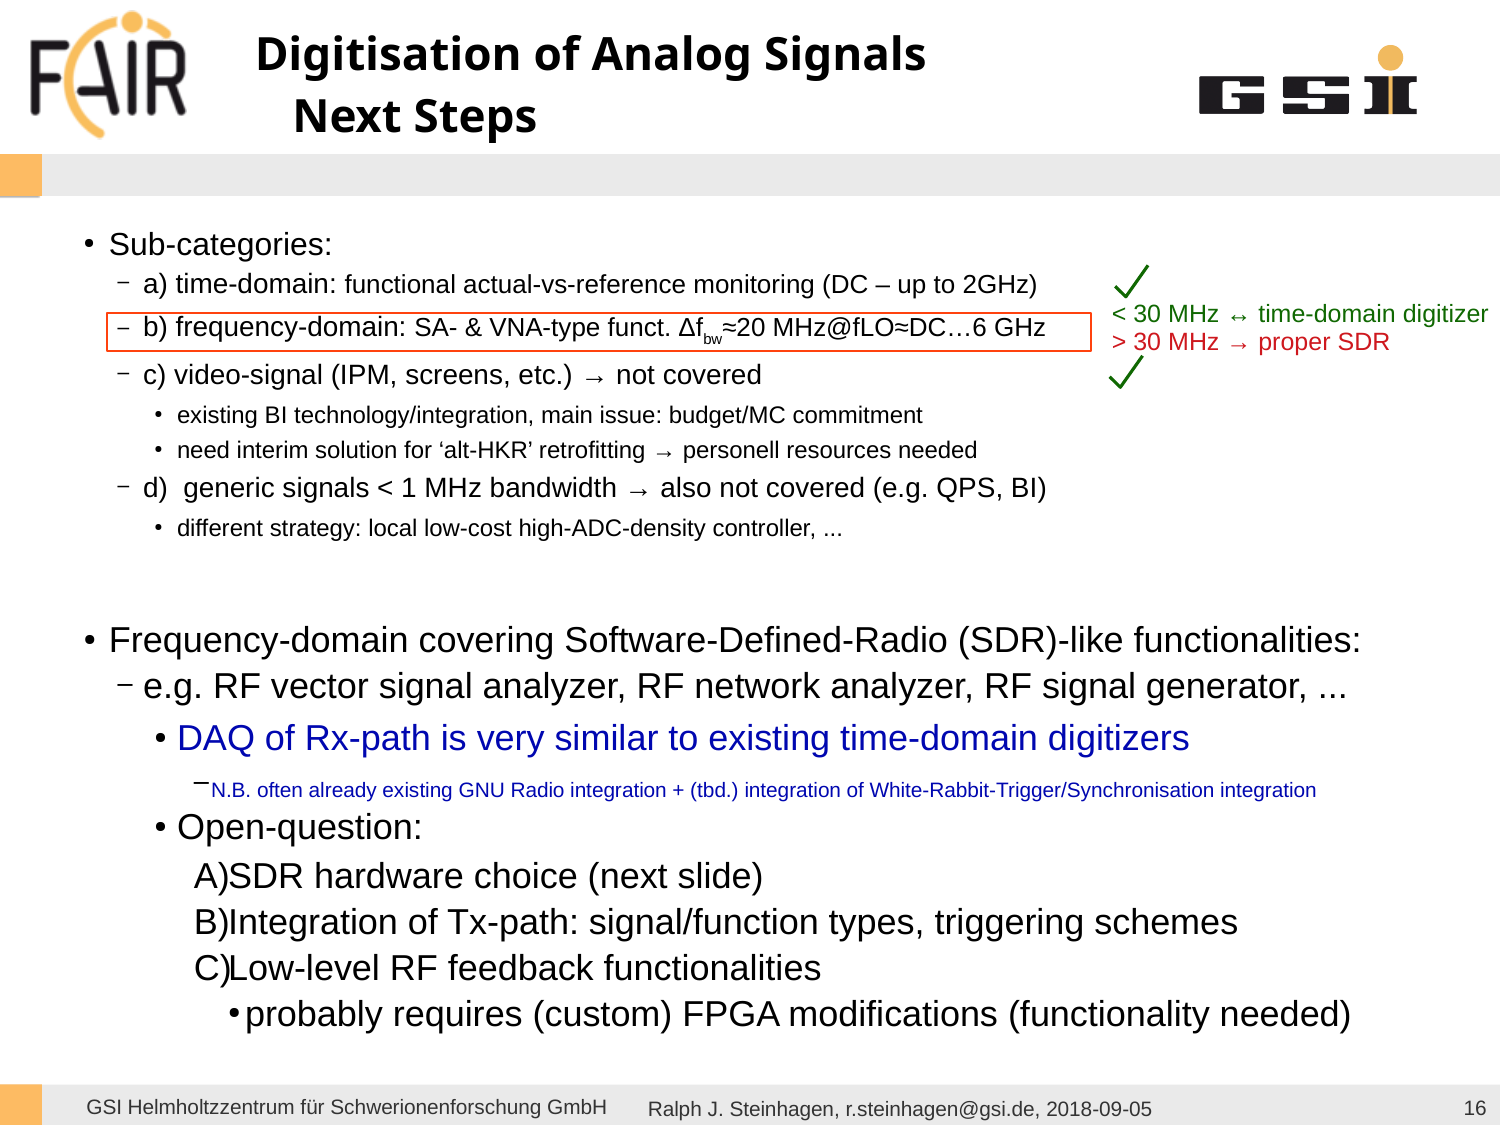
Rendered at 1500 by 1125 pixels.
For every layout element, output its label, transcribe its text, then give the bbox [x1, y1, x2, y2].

title Digitisation of Analog Signals Next Steps [217, 20, 1180, 147]
picture [1197, 42, 1419, 117]
text_box < 30 MHz ↔ time-domain digitizer > 30 MHz → proper SDR [1097, 292, 1500, 363]
list Sub-categories: a) time-domain: functional actual-vs-reference monitoring (DC – up to 2GHz) b) frequency-domain: SA- & VNA-type funct. Δfbw≈20 MHz@fLO≈DC…6 GHz c) video-signal (IPM, screens, etc.) → not covered existing BI technology/integration, main issue: budget/MC commitment need interim solution for ‘alt-HKR’ retrofitting → personell resources needed d) generic signals < 1 MHz bandwidth → also not covered (e.g. QPS, BI) different strategy: local low-cost high-ADC-density controller, ... Frequency-domain covering Software-Defined-Radio (SDR)-like functionalities: e.g. RF vector signal analyzer, RF network analyzer, RF signal generator, ... DAQ of Rx-path is very similar to existing time-domain digitizers N.B. often already existing GNU Radio integration + (tbd.) integration of White-Rabbit-Trigger/Synchronisation integration Open-question: SDR hardware choice (next slide) Integration of Tx-path: signal/function types, triggering schemes Low-level RF feedback functionalities probably requires (custom) FPGA modifications (functionality needed) [75, 226, 1425, 1050]
picture [30, 9, 187, 141]
